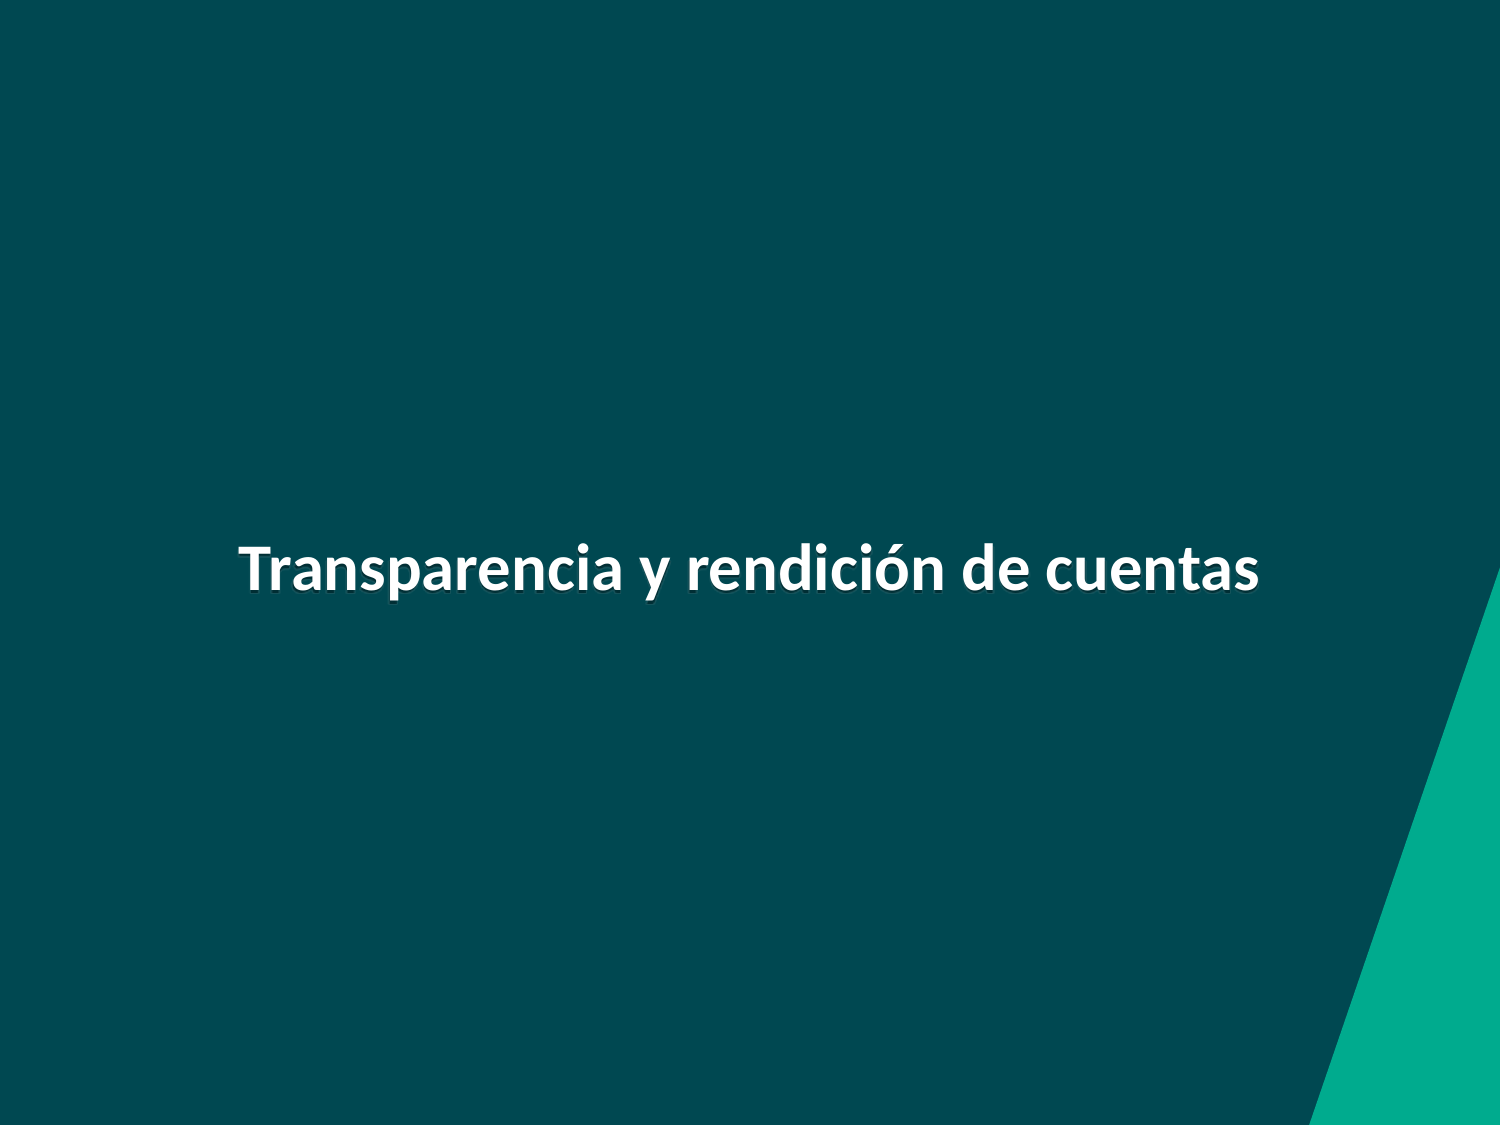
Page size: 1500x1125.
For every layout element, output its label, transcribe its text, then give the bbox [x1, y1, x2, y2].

title Transparencia y rendición de cuentas [185, 501, 1315, 624]
